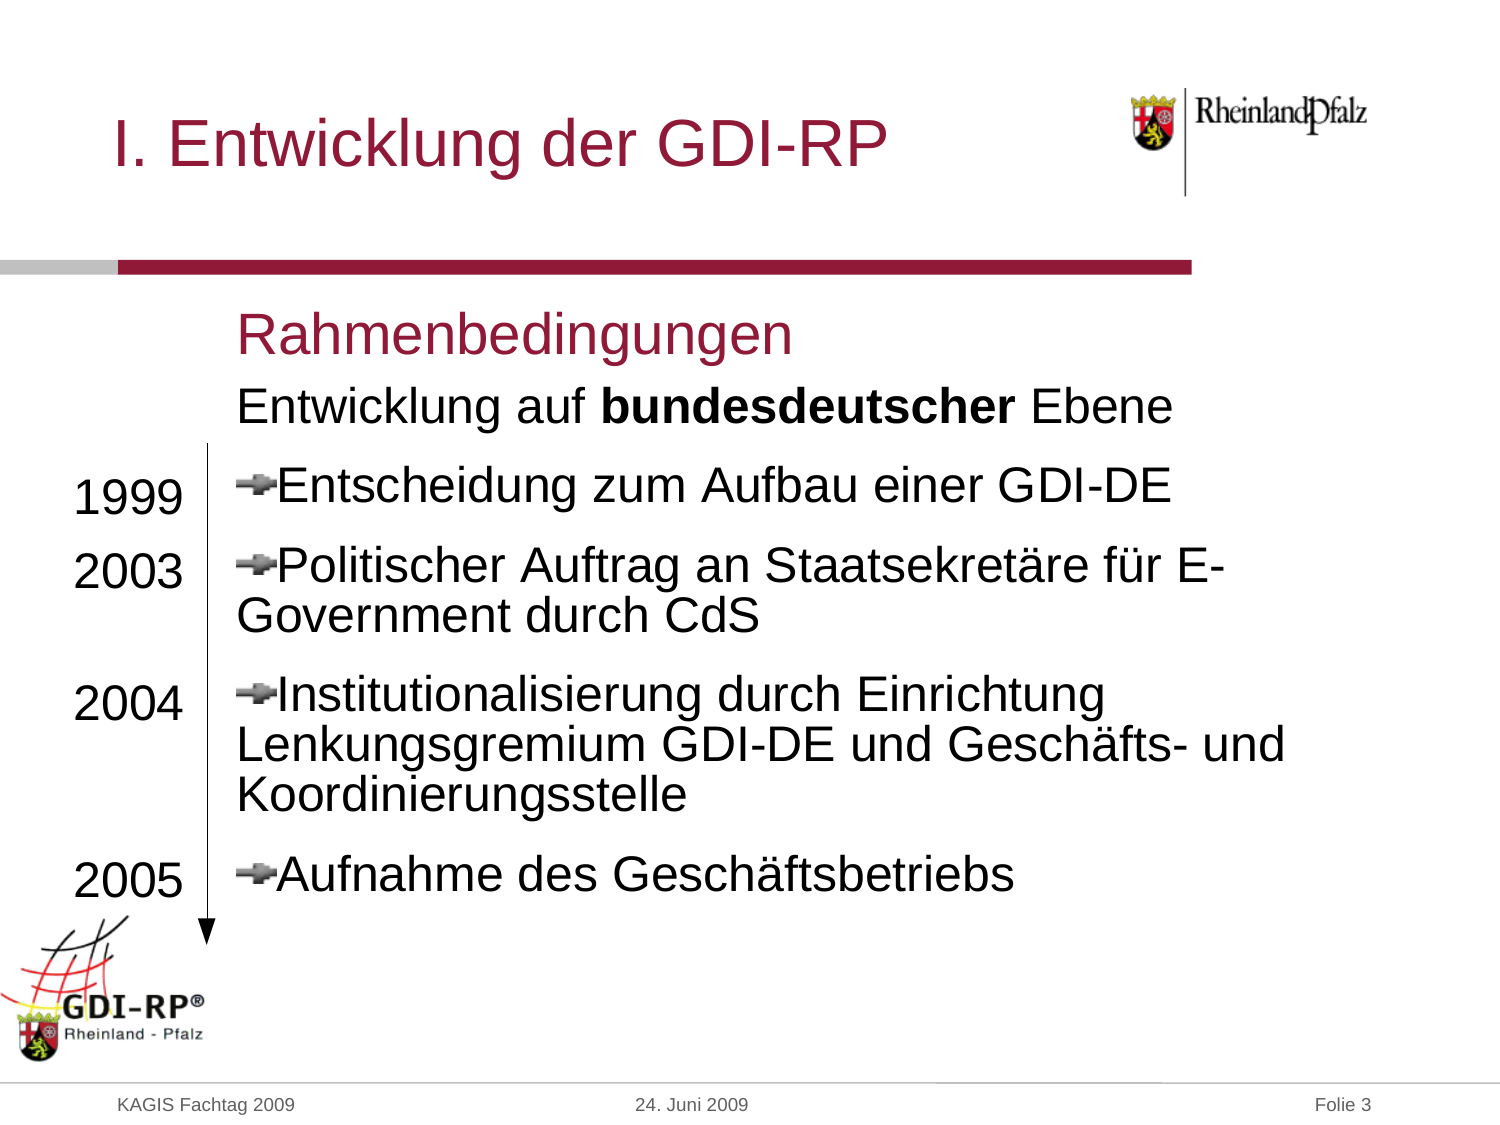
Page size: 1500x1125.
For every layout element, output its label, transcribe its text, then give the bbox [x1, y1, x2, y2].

picture [1131, 88, 1447, 198]
text_box 2004 [59, 663, 207, 739]
title I. Entwicklung der GDI-RP [112, 63, 1071, 224]
text_box 2005 [59, 840, 207, 916]
list Rahmenbedingungen Entwicklung auf bundesdeutscher Ebene Entscheidung zum Aufbau einer GDI-DE Politischer Auftrag an Staatsekretäre für E-Government durch CdS Institutionalisierung durch Einrichtung Lenkungsgremium GDI-DE und Geschäfts- und Koordinierungsstelle Aufnahme des Geschäftsbetriebs [236, 308, 1500, 1044]
text_box 1999 [59, 456, 207, 531]
text_box 2003 [59, 531, 207, 607]
picture [0, 915, 207, 1063]
